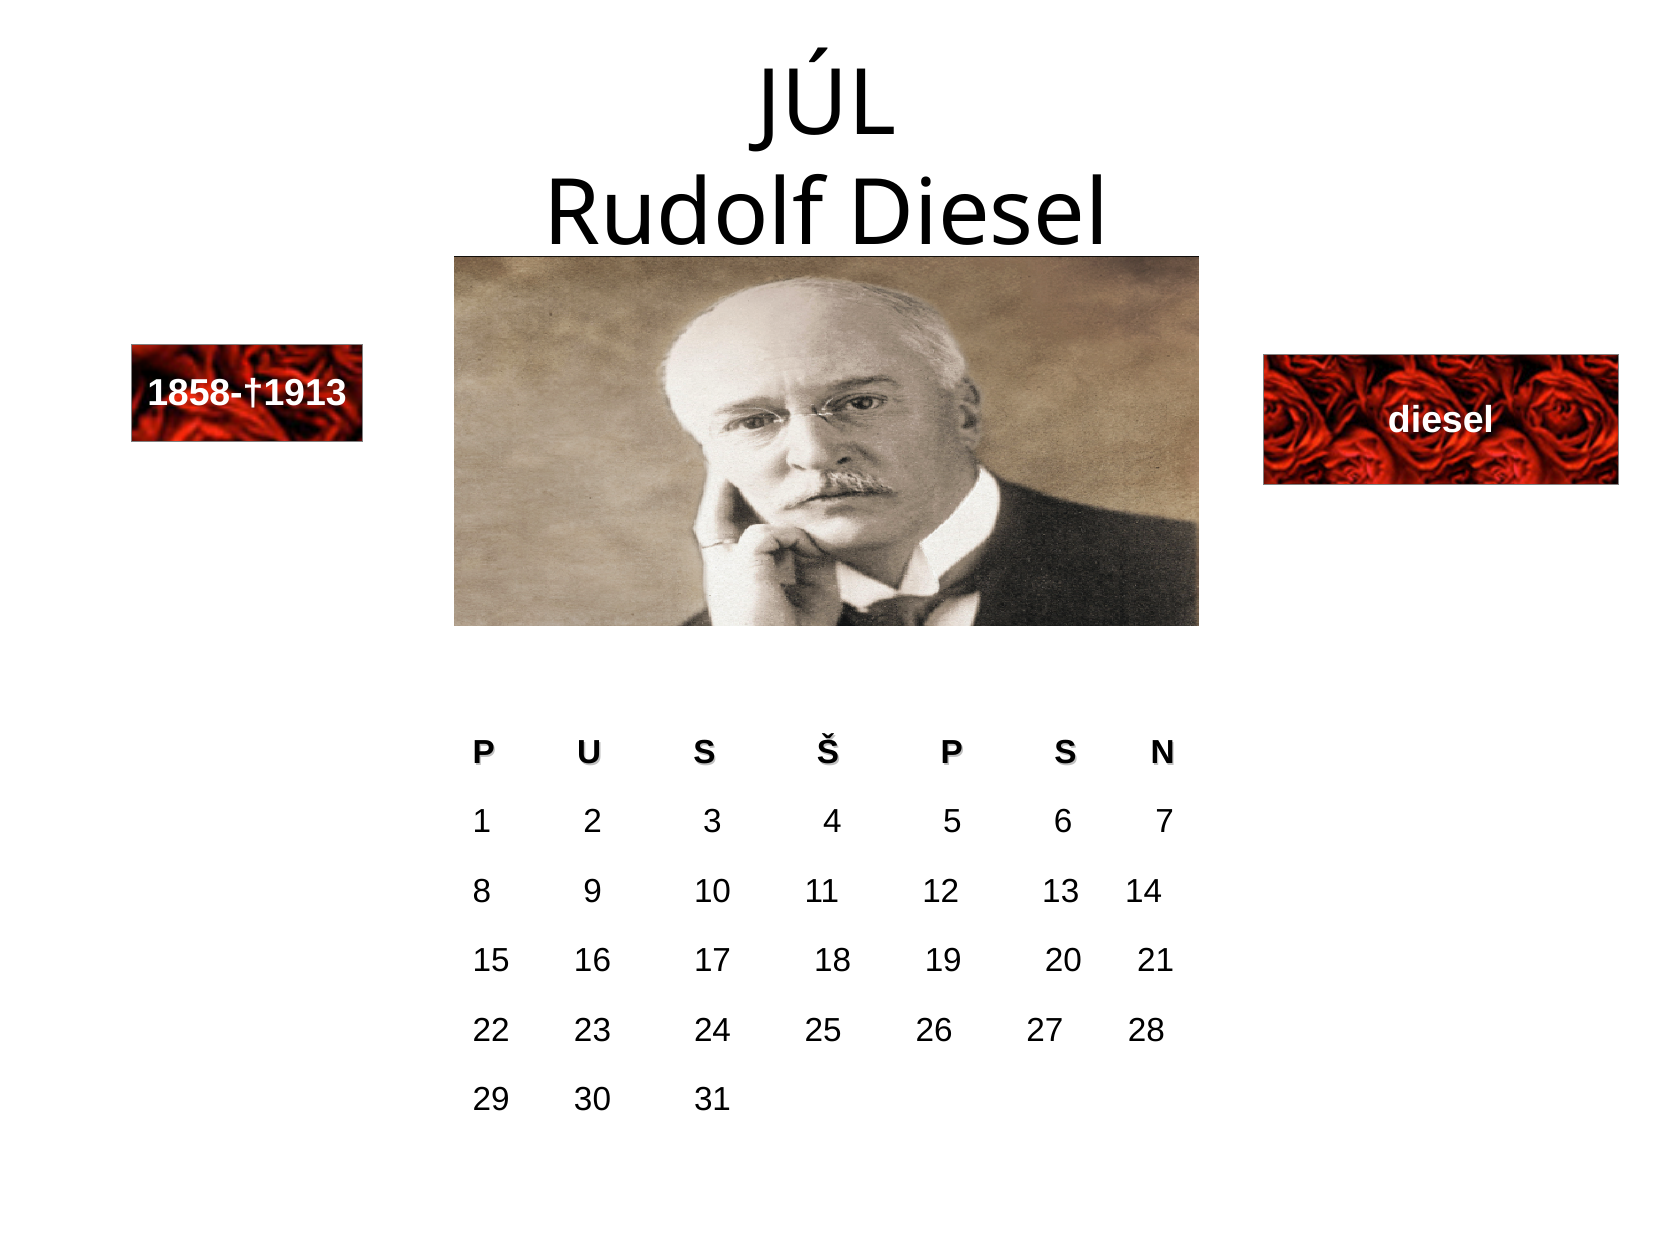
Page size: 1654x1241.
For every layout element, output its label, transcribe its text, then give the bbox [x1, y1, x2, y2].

list P U S Š P S N 1 2 3 4 5 6 7 8 9 10 11 12 13 14 15 16 17 18 19 20 21 22 23 24 25 26 27 28 29 30 31 [472, 730, 1654, 1120]
text_box 1858-†1913 [131, 344, 363, 441]
text_box diesel [1263, 354, 1619, 485]
picture [454, 256, 1199, 626]
title JÚL Rudolf Diesel [82, 42, 1571, 263]
